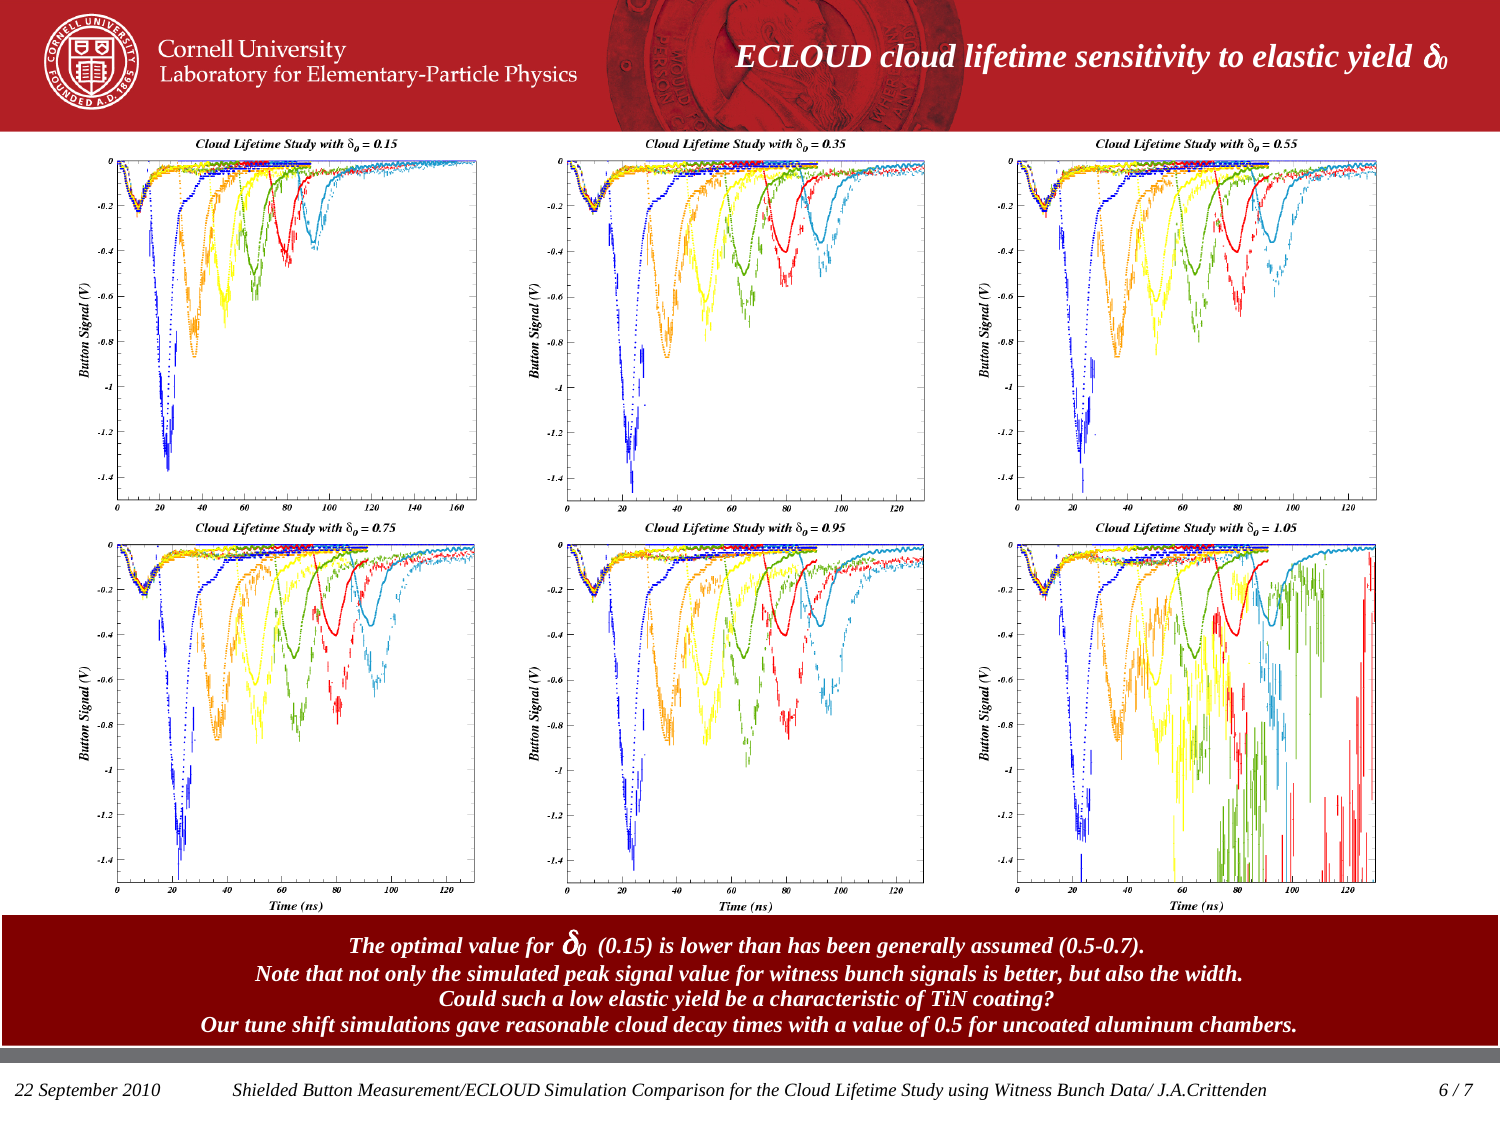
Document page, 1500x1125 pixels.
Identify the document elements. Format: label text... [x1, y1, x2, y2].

picture [975, 134, 1381, 915]
picture [525, 134, 931, 915]
picture [0, 0, 1500, 132]
text_box ECLOUD cloud lifetime sensitivity to elastic yield d0 [674, 29, 1500, 113]
text_box The optimal value for d0 (0.15) is lower than has been generally assumed (0.5-0.7). Note that not only the simulated peak signal value for witness bunch signals is better, but also the width. Could such a low elastic yield be a characteristic of TiN coating? Our tune shift simulations gave reasonable cloud decay times with a value of 0.5 for uncoated aluminum chambers. [2, 915, 1498, 1046]
picture [75, 134, 481, 915]
